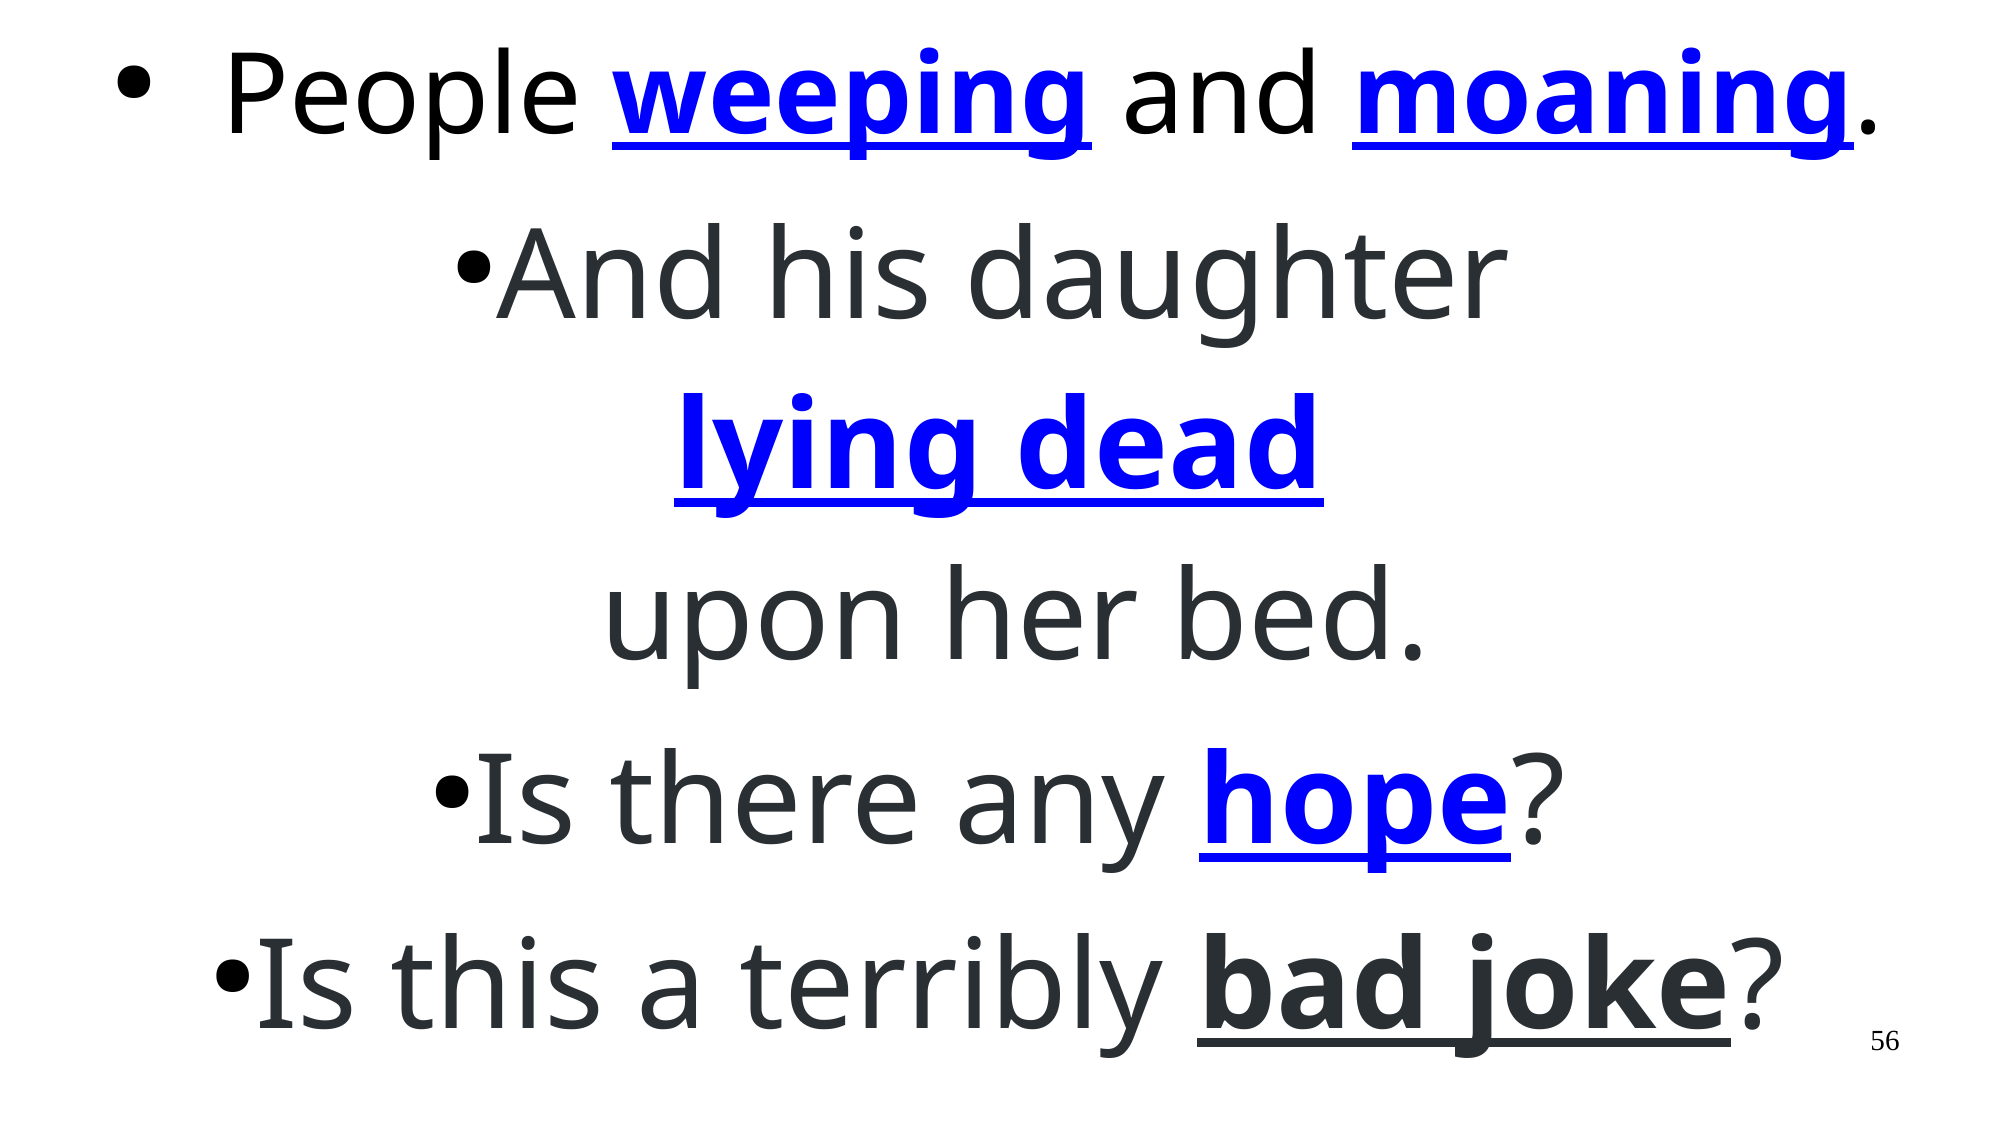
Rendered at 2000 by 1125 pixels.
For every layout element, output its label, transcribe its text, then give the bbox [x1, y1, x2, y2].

list People weeping and moaning. And his daughter lying dead upon her bed. Is there any hope? Is this a terribly bad joke? [0, 0, 1996, 1123]
